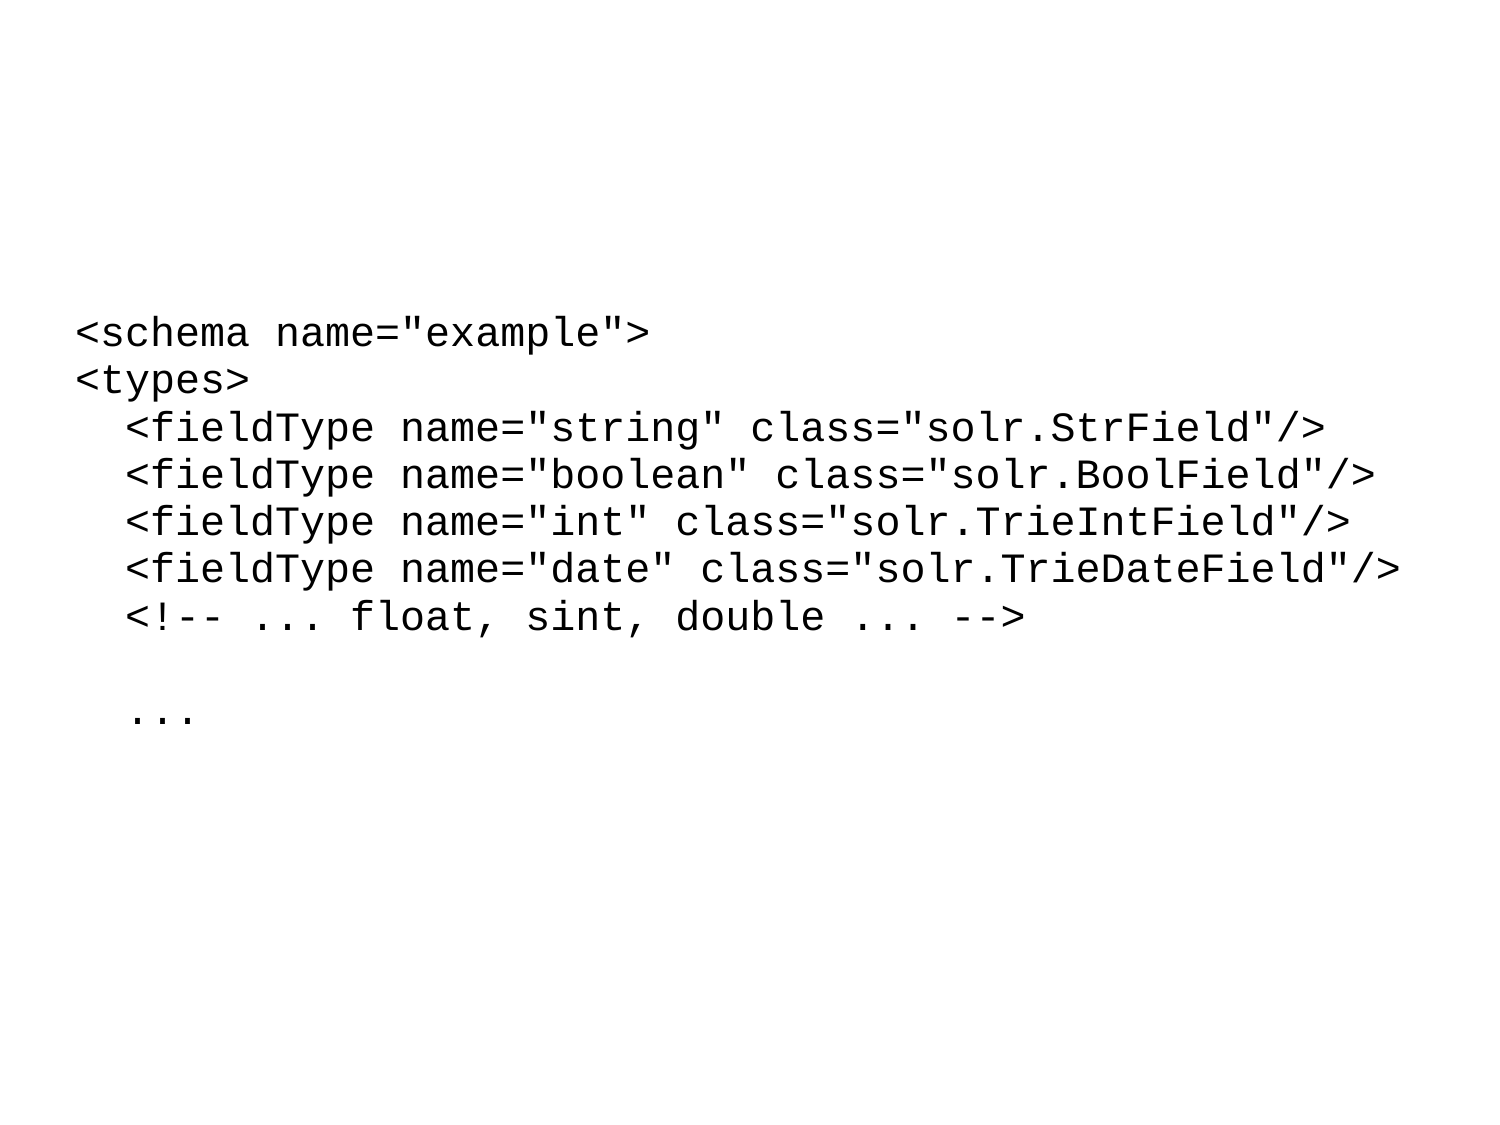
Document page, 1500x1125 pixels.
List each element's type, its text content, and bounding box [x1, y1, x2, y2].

subtitle <schema name="example"> <types> <fieldType name="string" class="solr.StrField"/> <fieldType name="boolean" class="solr.BoolField"/> <fieldType name="int" class="solr.TrieIntField"/> <fieldType name="date" class="solr.TrieDateField"/> <!-- ... float, sint, double ... --> ... [75, 44, 1425, 1005]
